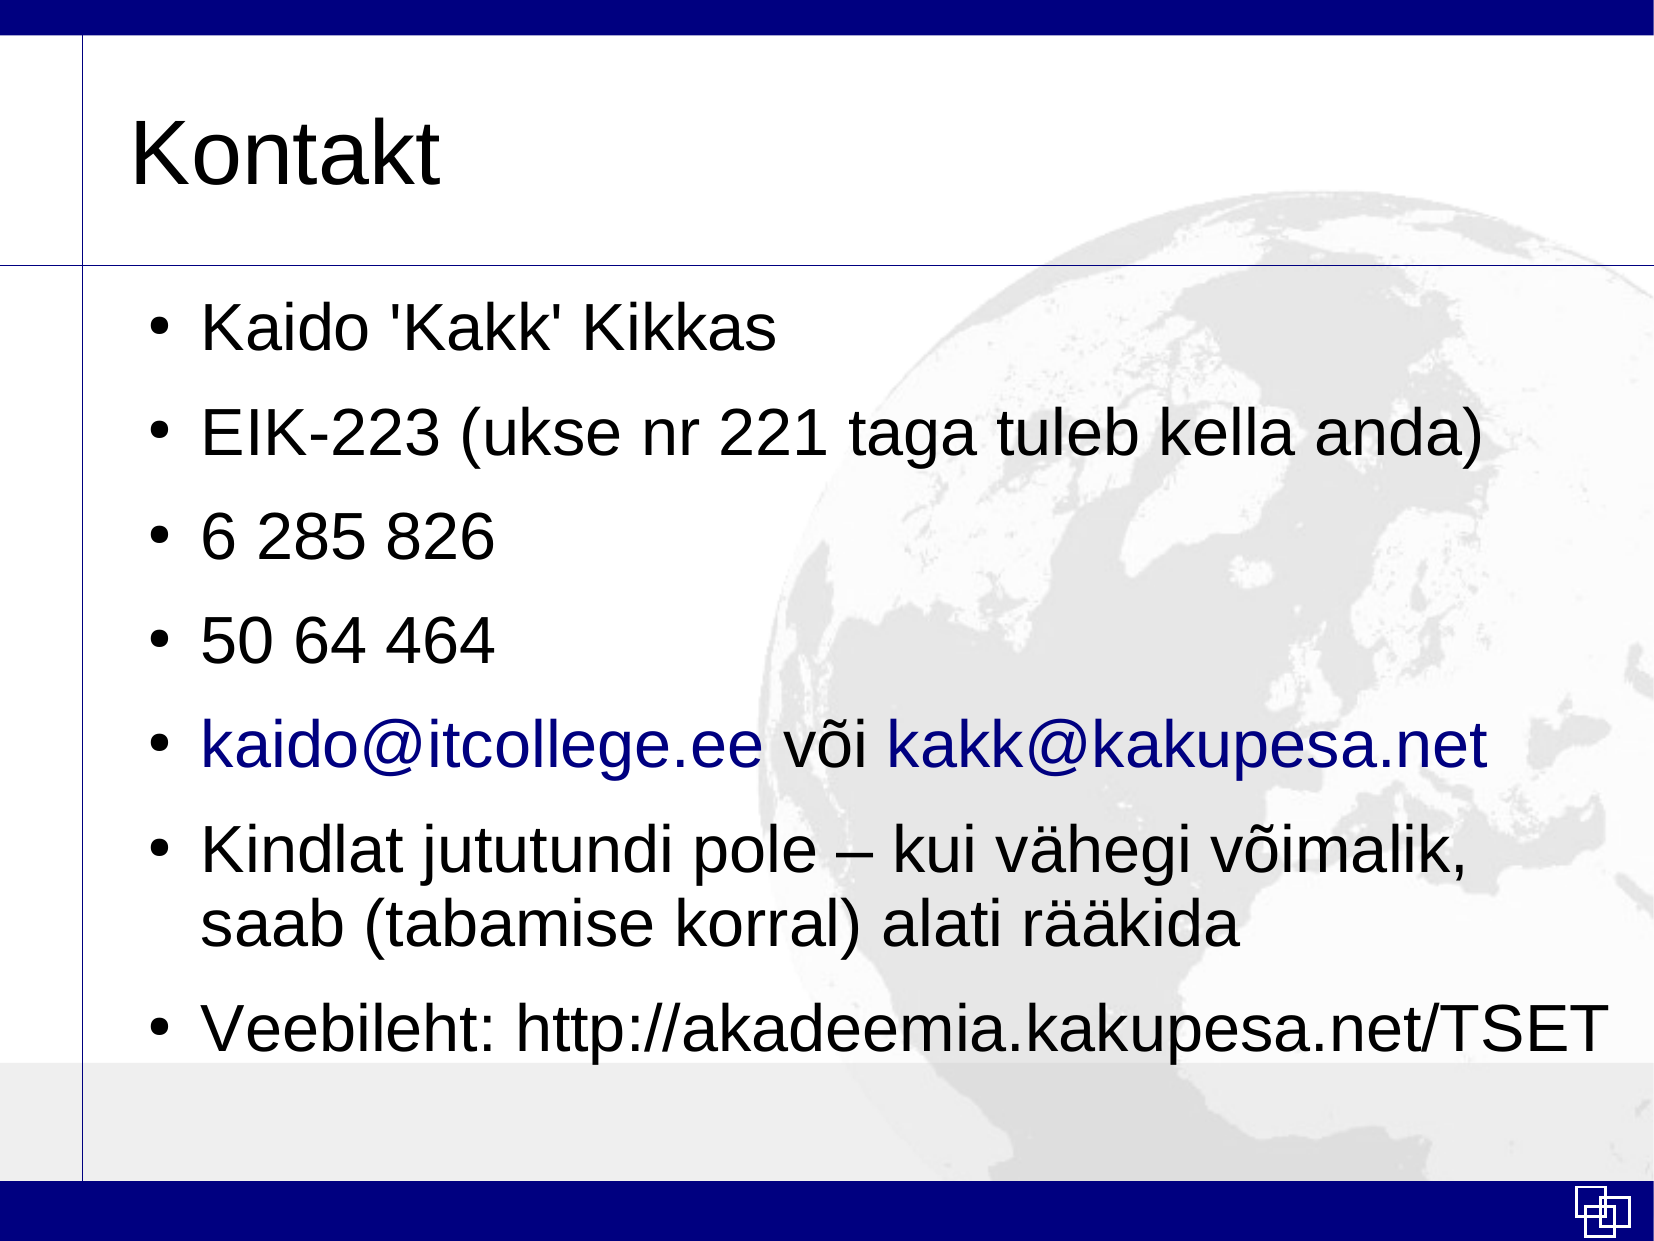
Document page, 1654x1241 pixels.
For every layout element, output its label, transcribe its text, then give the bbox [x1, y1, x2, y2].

list Kaido 'Kakk' Kikkas EIK-223 (ukse nr 221 taga tuleb kella anda) 6 285 826 50 64 464 kaido@itcollege.ee või kakk@kakupesa.net Kindlat jututundi pole – kui vähegi võimalik, saab (tabamise korral) alati rääkida Veebileht: http://akadeemia.kakupesa.net/TSET [129, 290, 1619, 1094]
title Kontakt [129, 56, 1619, 250]
